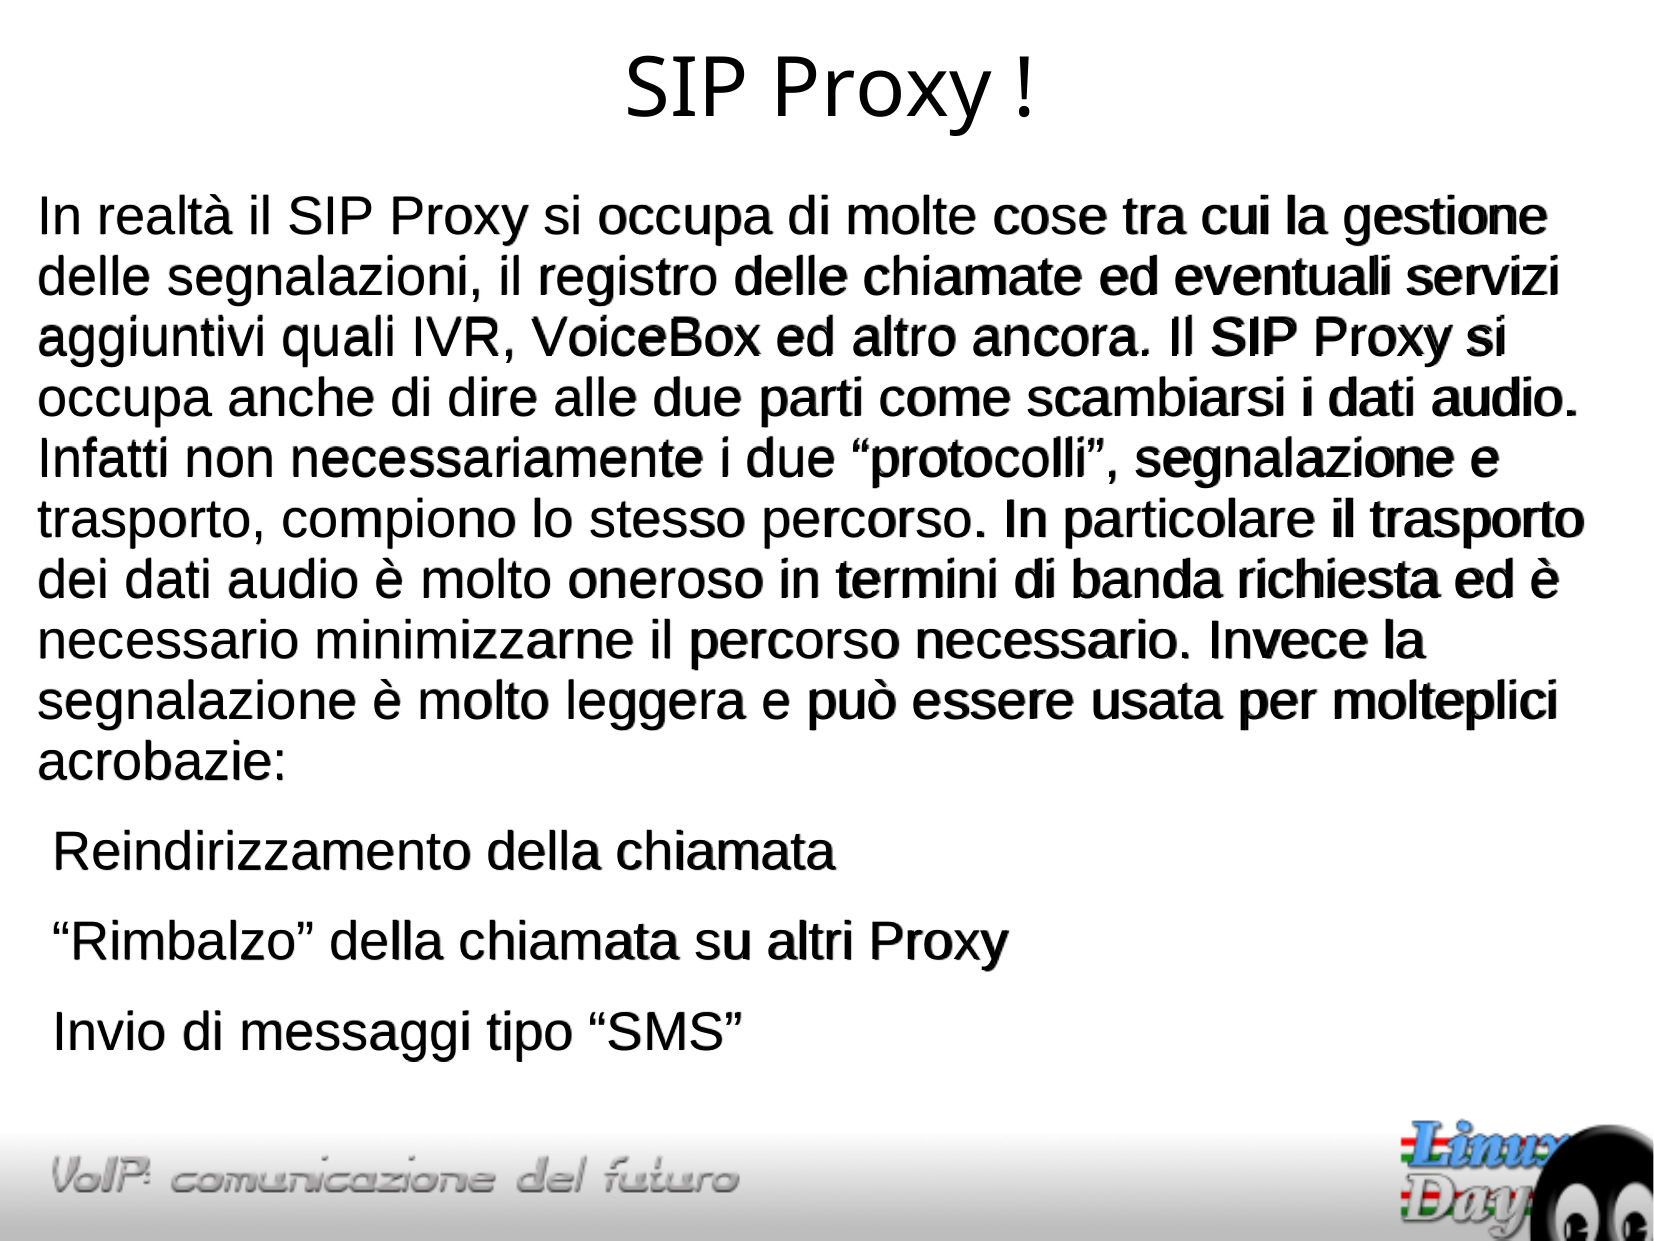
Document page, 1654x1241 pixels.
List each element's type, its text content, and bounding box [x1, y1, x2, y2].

picture [0, 1115, 1654, 1241]
list In realtà il SIP Proxy si occupa di molte cose tra cui la gestione delle segnalazioni, il registro delle chiamate ed eventuali servizi aggiuntivi quali IVR, VoiceBox ed altro ancora. Il SIP Proxy si occupa anche di dire alle due parti come scambiarsi i dati audio. Infatti non necessariamente i due “protocolli”, segnalazione e trasporto, compiono lo stesso percorso. In particolare il trasporto dei dati audio è molto oneroso in termini di banda richiesta ed è necessario minimizzarne il percorso necessario. Invece la segnalazione è molto leggera e può essere usata per molteplici acrobazie: Reindirizzamento della chiamata “Rimbalzo” della chiamata su altri Proxy Invio di messaggi tipo “SMS” [37, 185, 1613, 1062]
title SIP Proxy ! [86, 0, 1576, 185]
